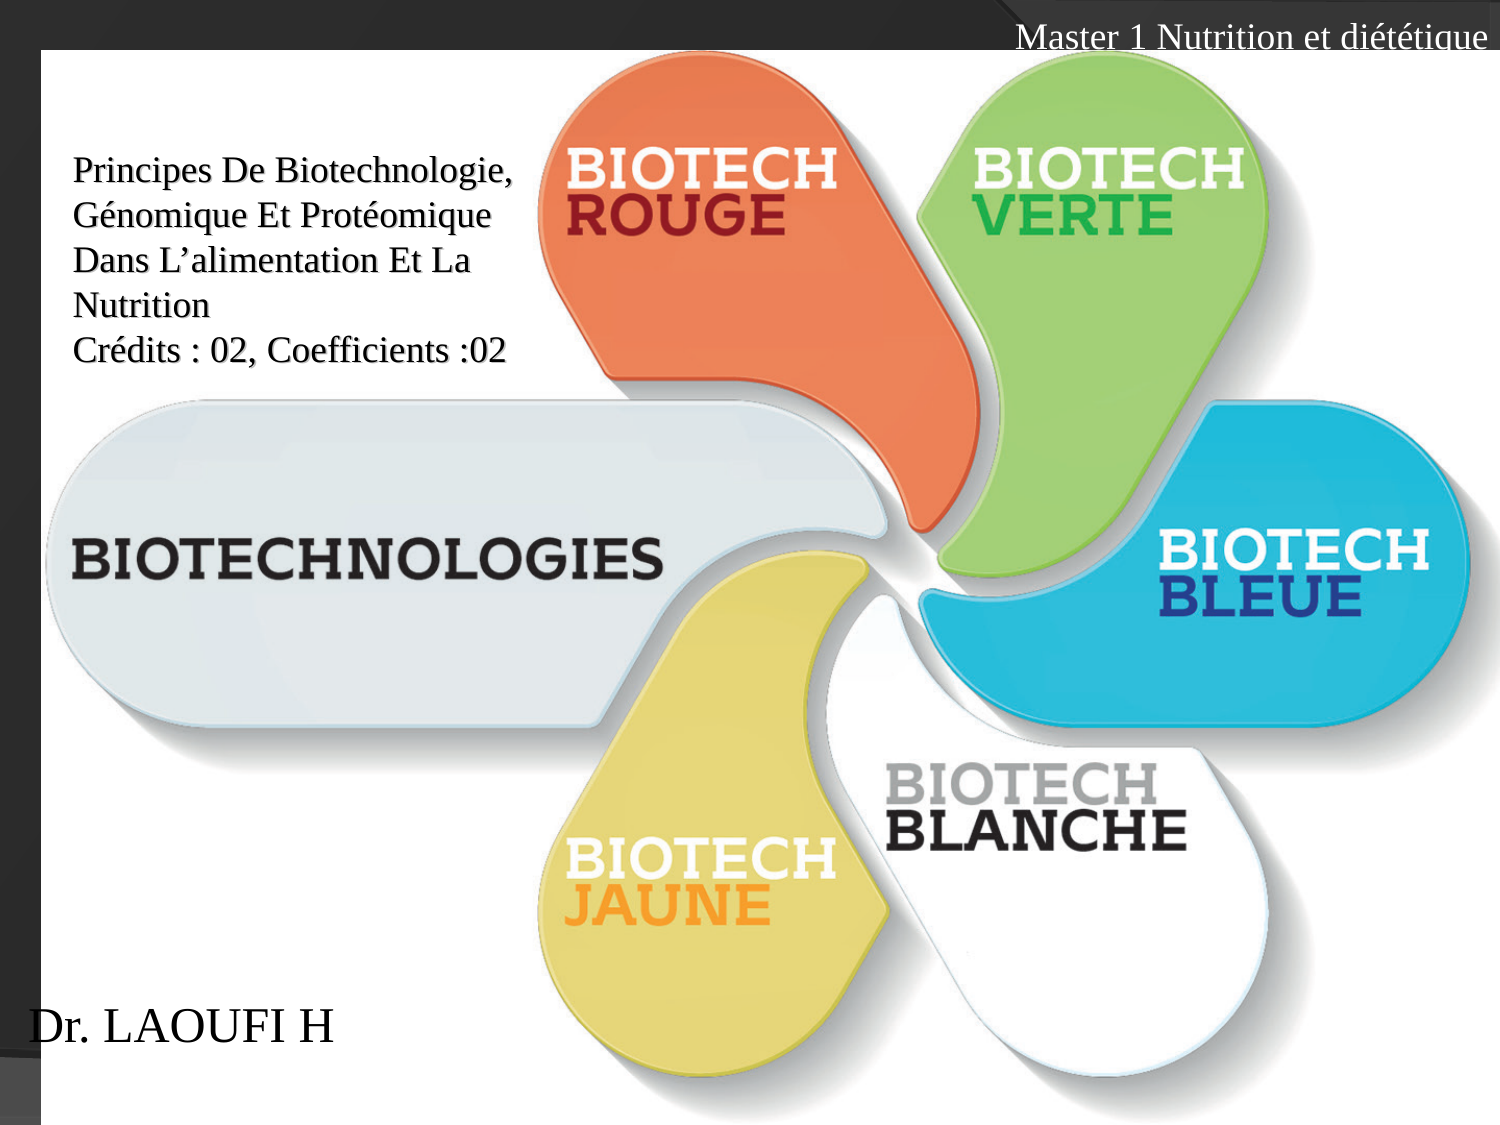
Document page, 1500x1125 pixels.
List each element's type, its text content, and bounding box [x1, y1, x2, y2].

subtitle Dr. LAOUFI H [13, 981, 503, 1125]
text_box Master 1 Nutrition et diététique [1000, 5, 1500, 65]
picture [41, 51, 1500, 1125]
title Principes De Biotechnologie, Génomique Et Protéomique Dans L’alimentation Et La Nutrition Crédits : 02, Coefficients :02 [64, 137, 573, 374]
